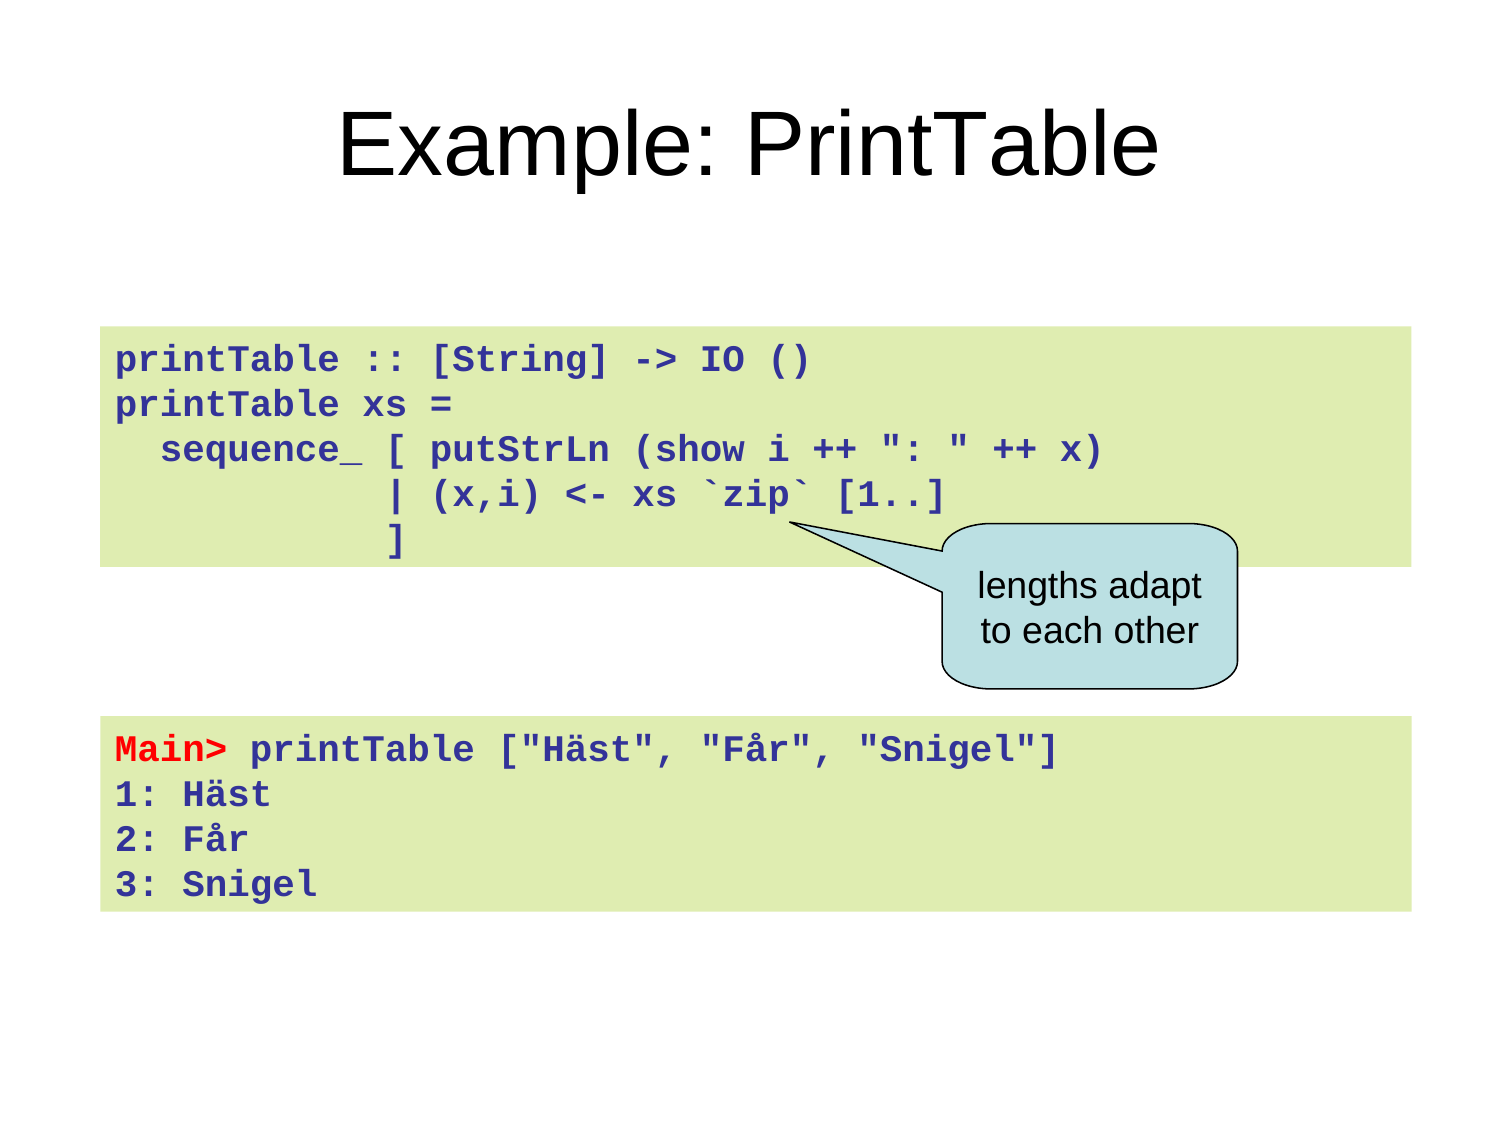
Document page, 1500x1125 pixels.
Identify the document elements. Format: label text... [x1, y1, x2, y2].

text_box lengths adapt to each other [789, 521, 1238, 689]
text_box printTable :: [String] -> IO () printTable xs = sequence_ [ putStrLn (show i ++ ": " ++ x) | (x,i) <- xs `zip` [1..] ] [100, 326, 1412, 567]
title Example: PrintTable [75, 45, 1426, 233]
text_box Main> printTable ["Häst", "Får", "Snigel"] 1: Häst 2: Får 3: Snigel [100, 716, 1412, 912]
